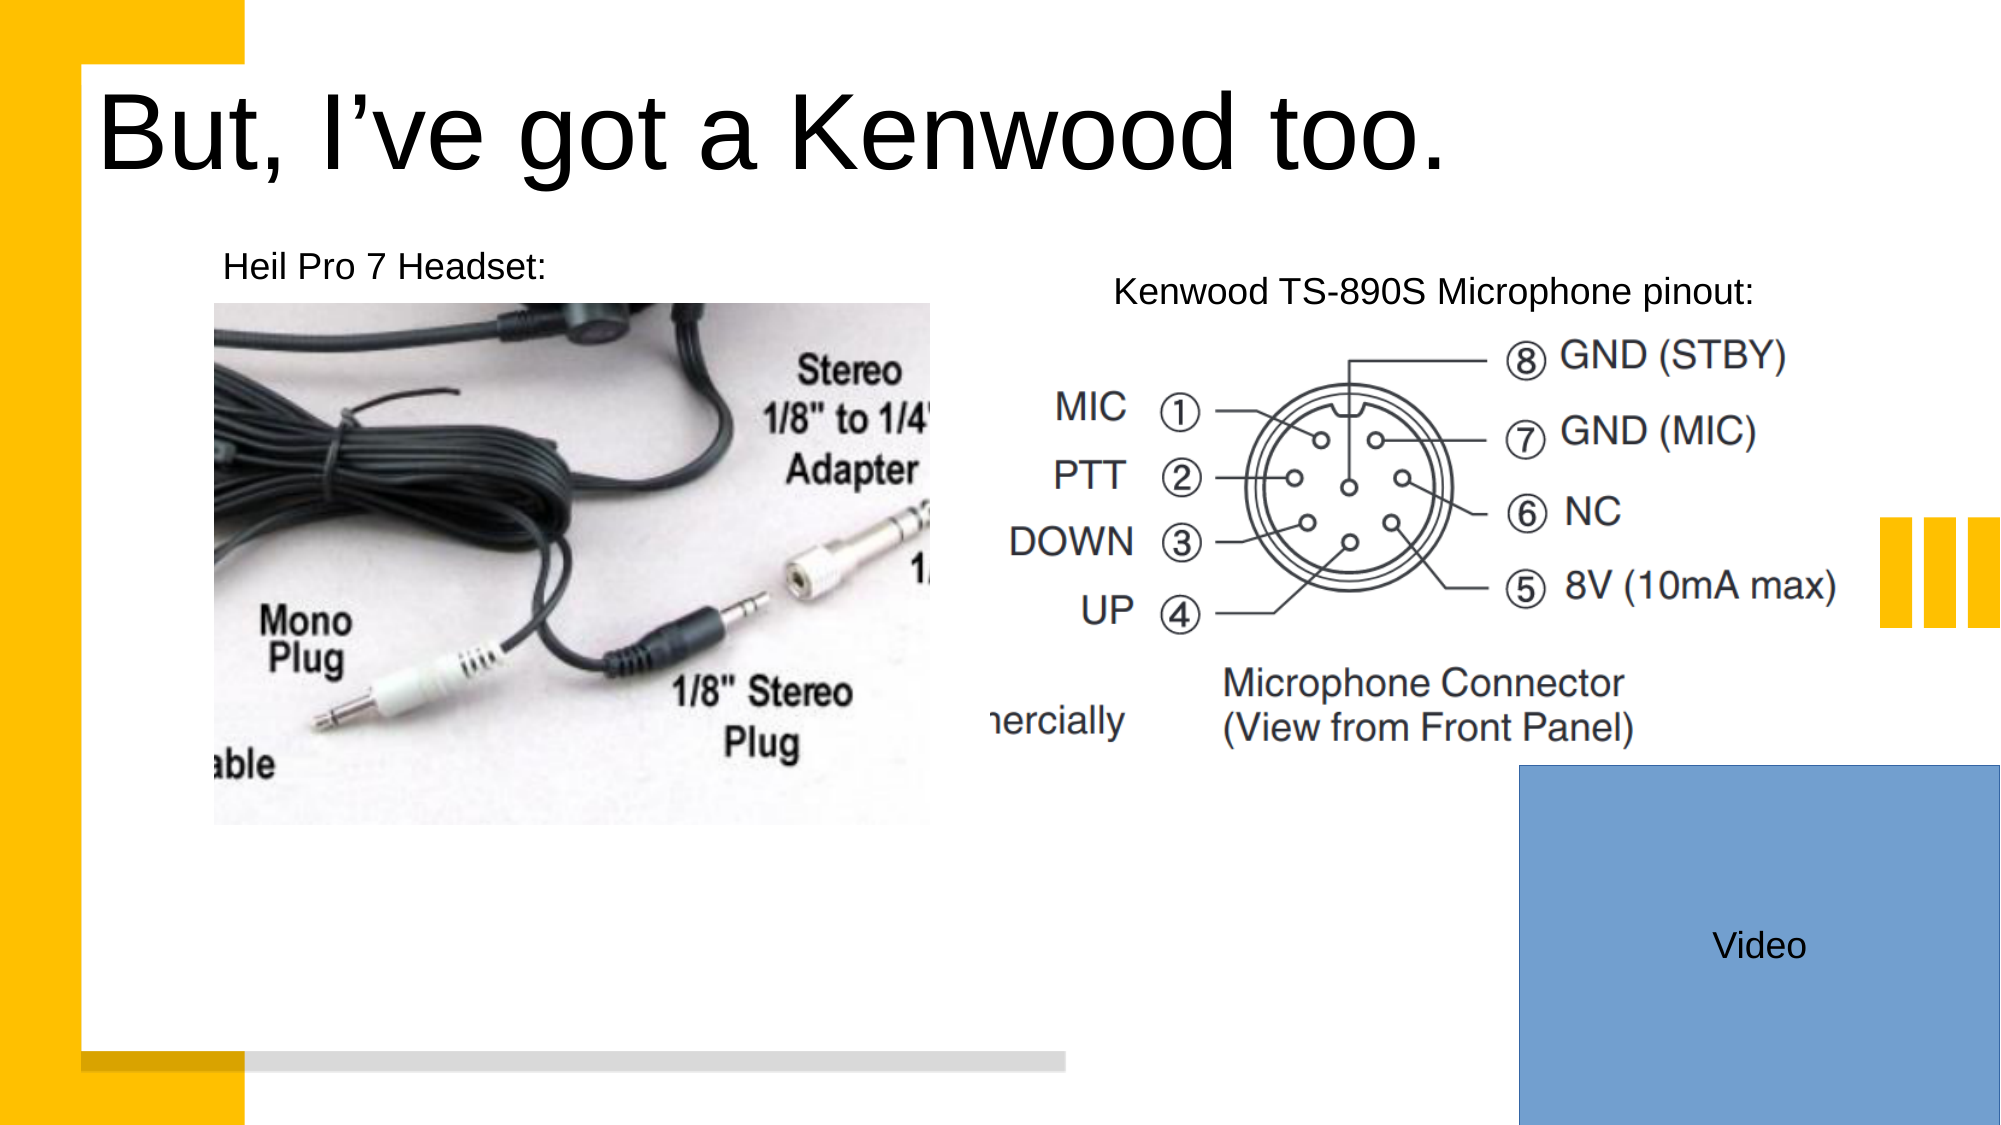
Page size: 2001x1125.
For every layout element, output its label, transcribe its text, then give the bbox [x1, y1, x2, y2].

text_box [0, 0, 2000, 1125]
picture [990, 319, 1851, 766]
text_box Kenwood TS-890S Microphone pinout: [1098, 262, 1771, 319]
text_box Video [1519, 765, 2000, 1125]
text_box Heil Pro 7 Headset: [207, 238, 563, 296]
text_box But, I’ve got a Kenwood too. [81, 64, 1921, 201]
picture [214, 303, 931, 826]
